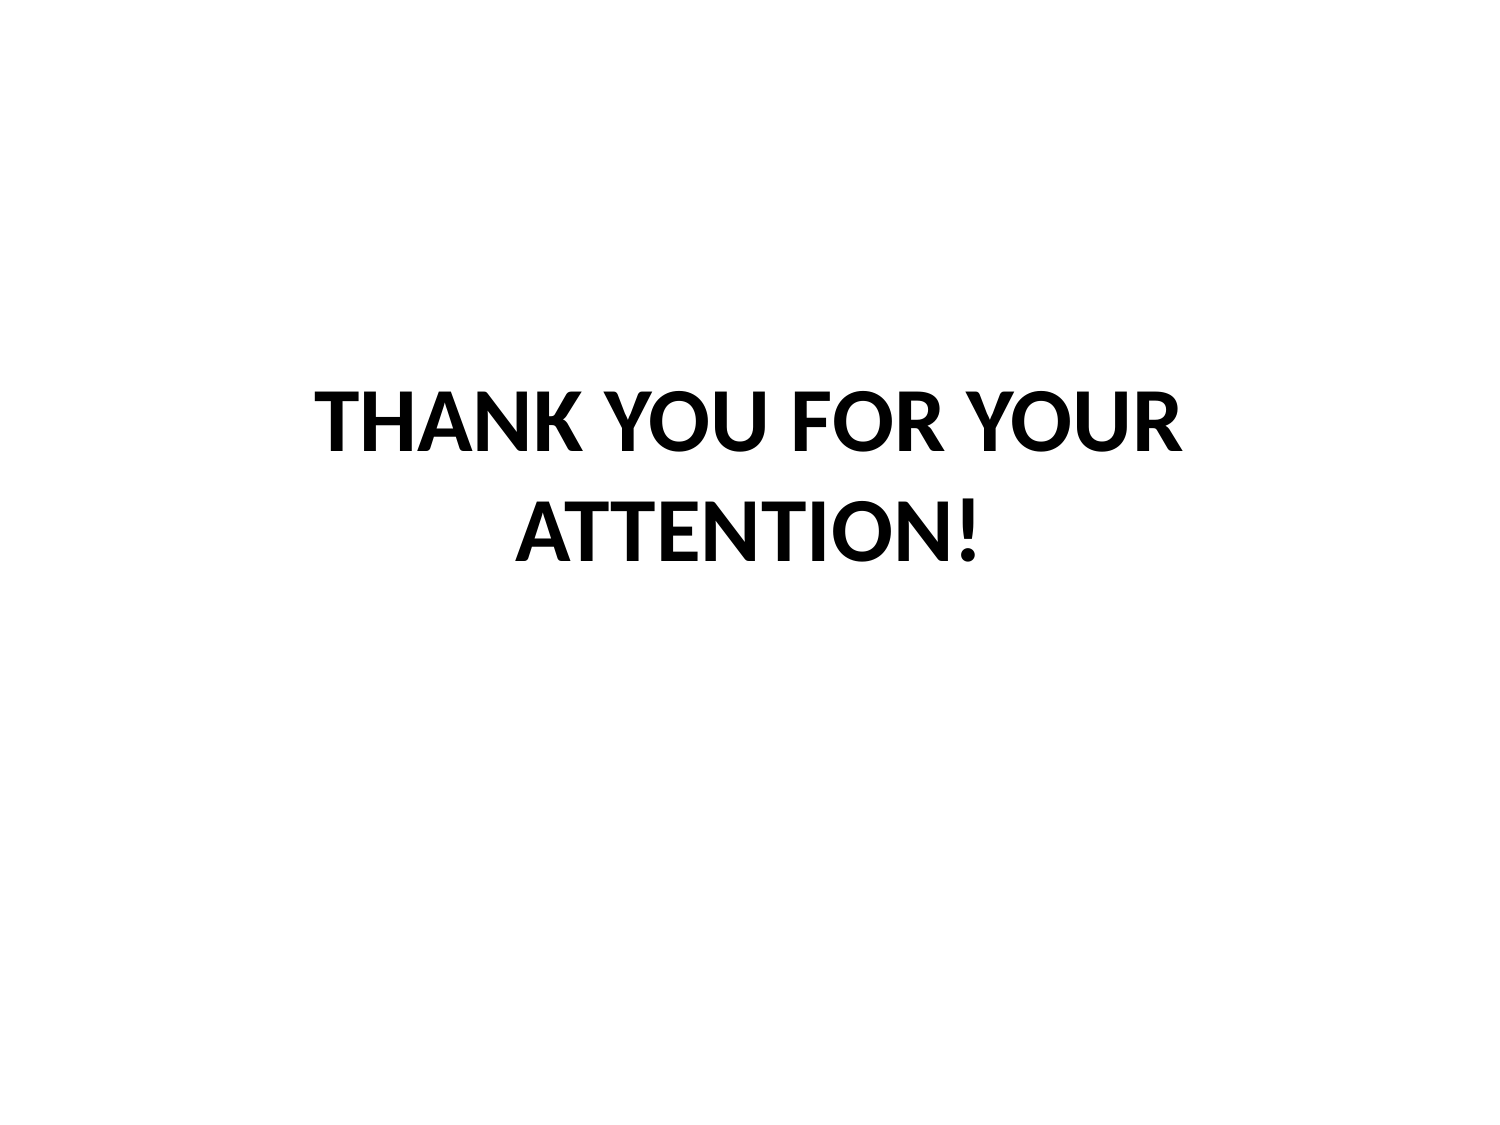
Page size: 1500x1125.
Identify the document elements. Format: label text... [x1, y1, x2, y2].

title THANK YOU FOR YOUR ATTENTION! [112, 349, 1388, 591]
